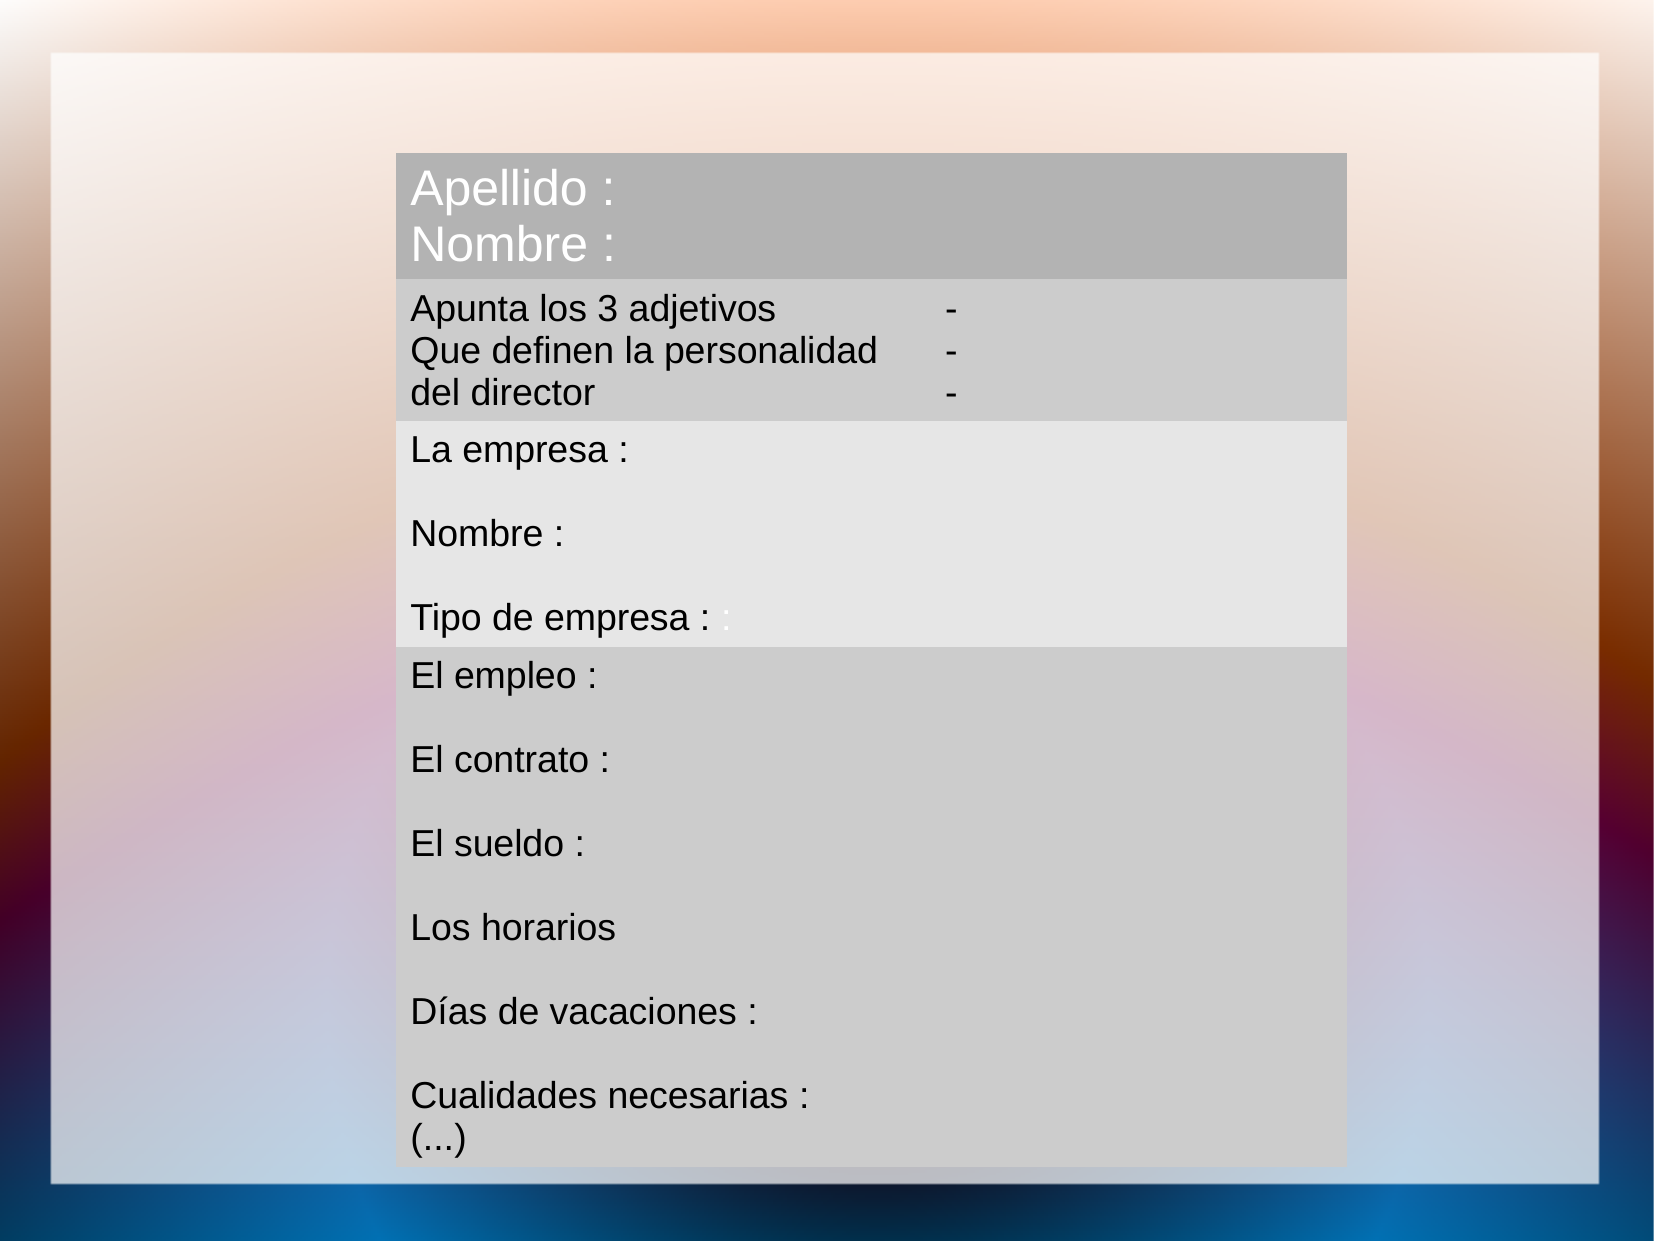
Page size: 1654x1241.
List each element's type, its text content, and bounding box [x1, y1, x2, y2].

picture [0, 0, 1654, 1241]
table_cell - - - [930, 279, 1347, 421]
table_cell Apunta los 3 adjetivos Que definen la personalidad del director [396, 279, 930, 421]
table_header Apellido : Nombre : [396, 153, 930, 279]
table_cell [930, 647, 1347, 1167]
table_cell El empleo : El contrato : El sueldo : Los horarios Días de vacaciones : Cualidades necesarias : (...) [396, 647, 930, 1167]
table_cell La empresa : Nombre : Tipo de empresa : : [396, 421, 930, 647]
table_header [930, 153, 1347, 279]
table_cell [930, 421, 1347, 647]
